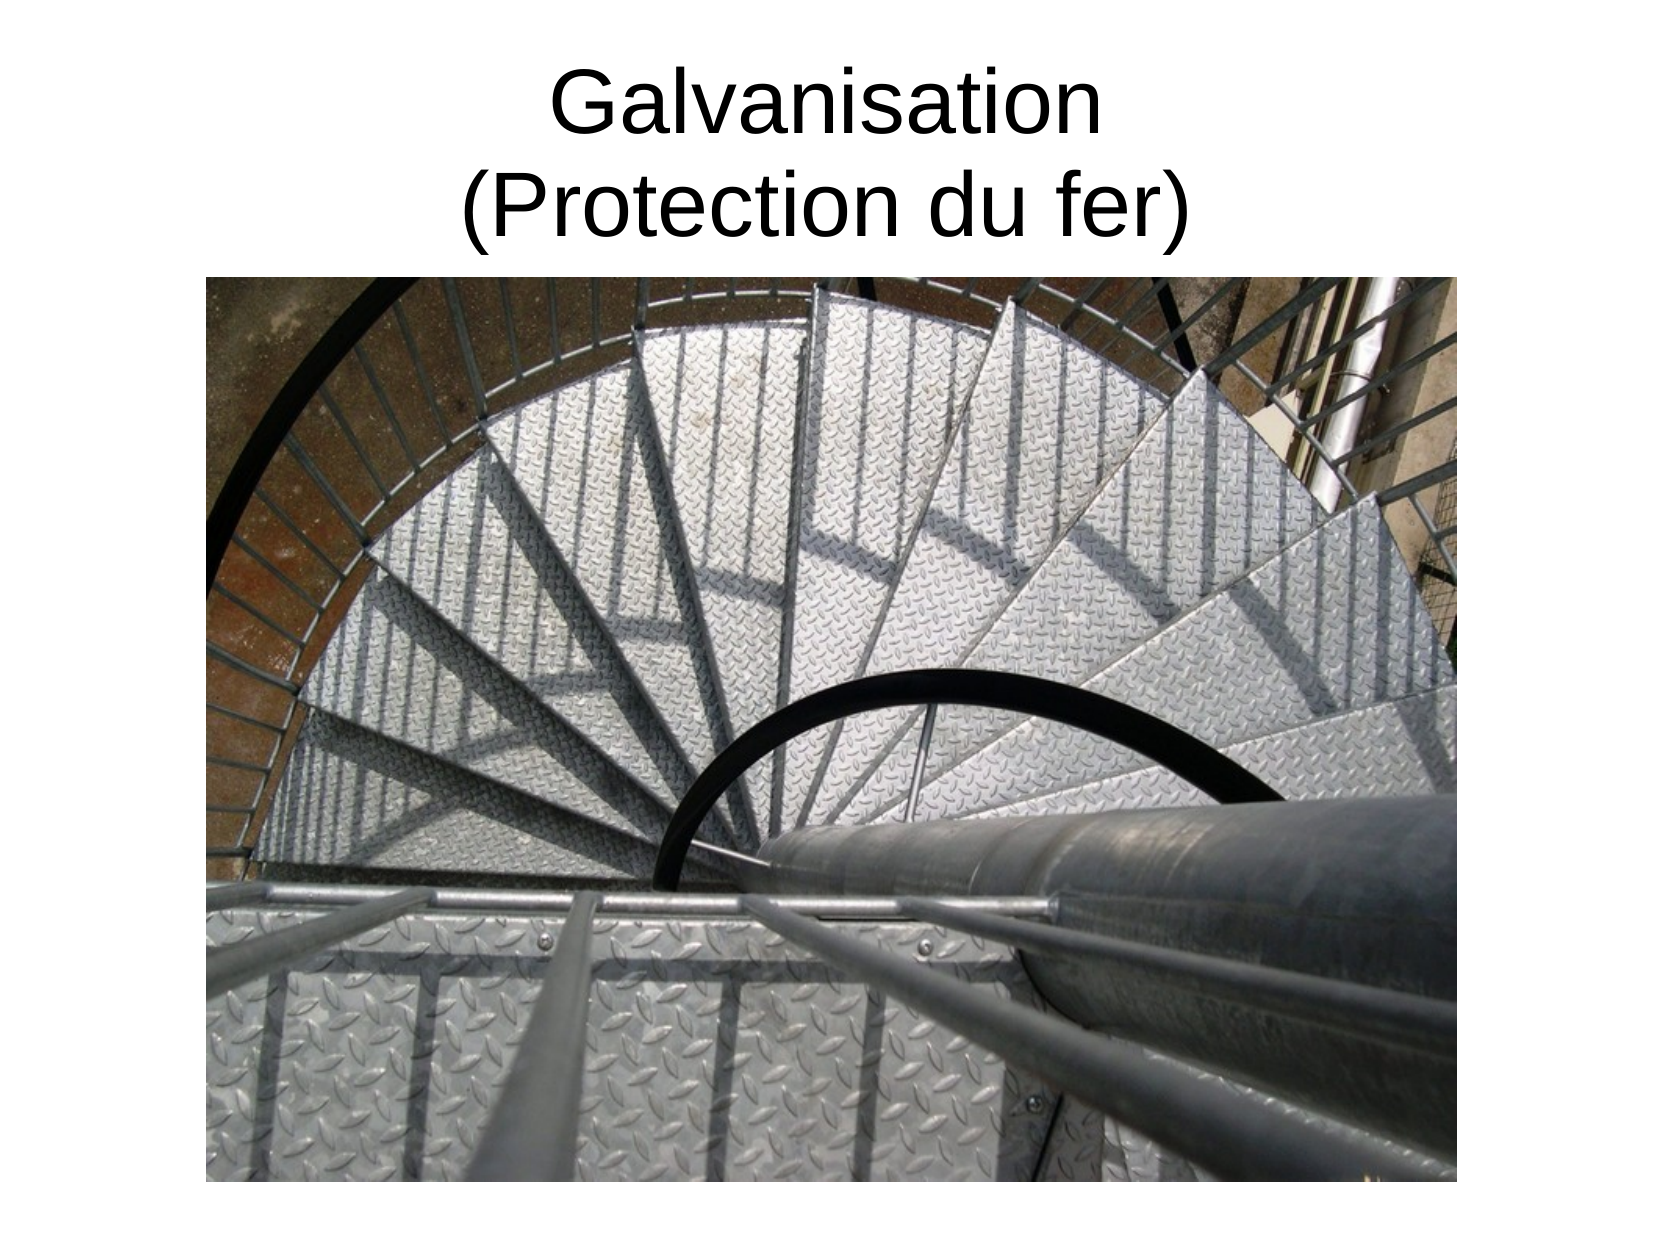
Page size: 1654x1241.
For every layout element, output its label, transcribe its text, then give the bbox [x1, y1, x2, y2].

picture [206, 277, 1457, 1182]
title Galvanisation (Protection du fer) [82, 50, 1571, 256]
